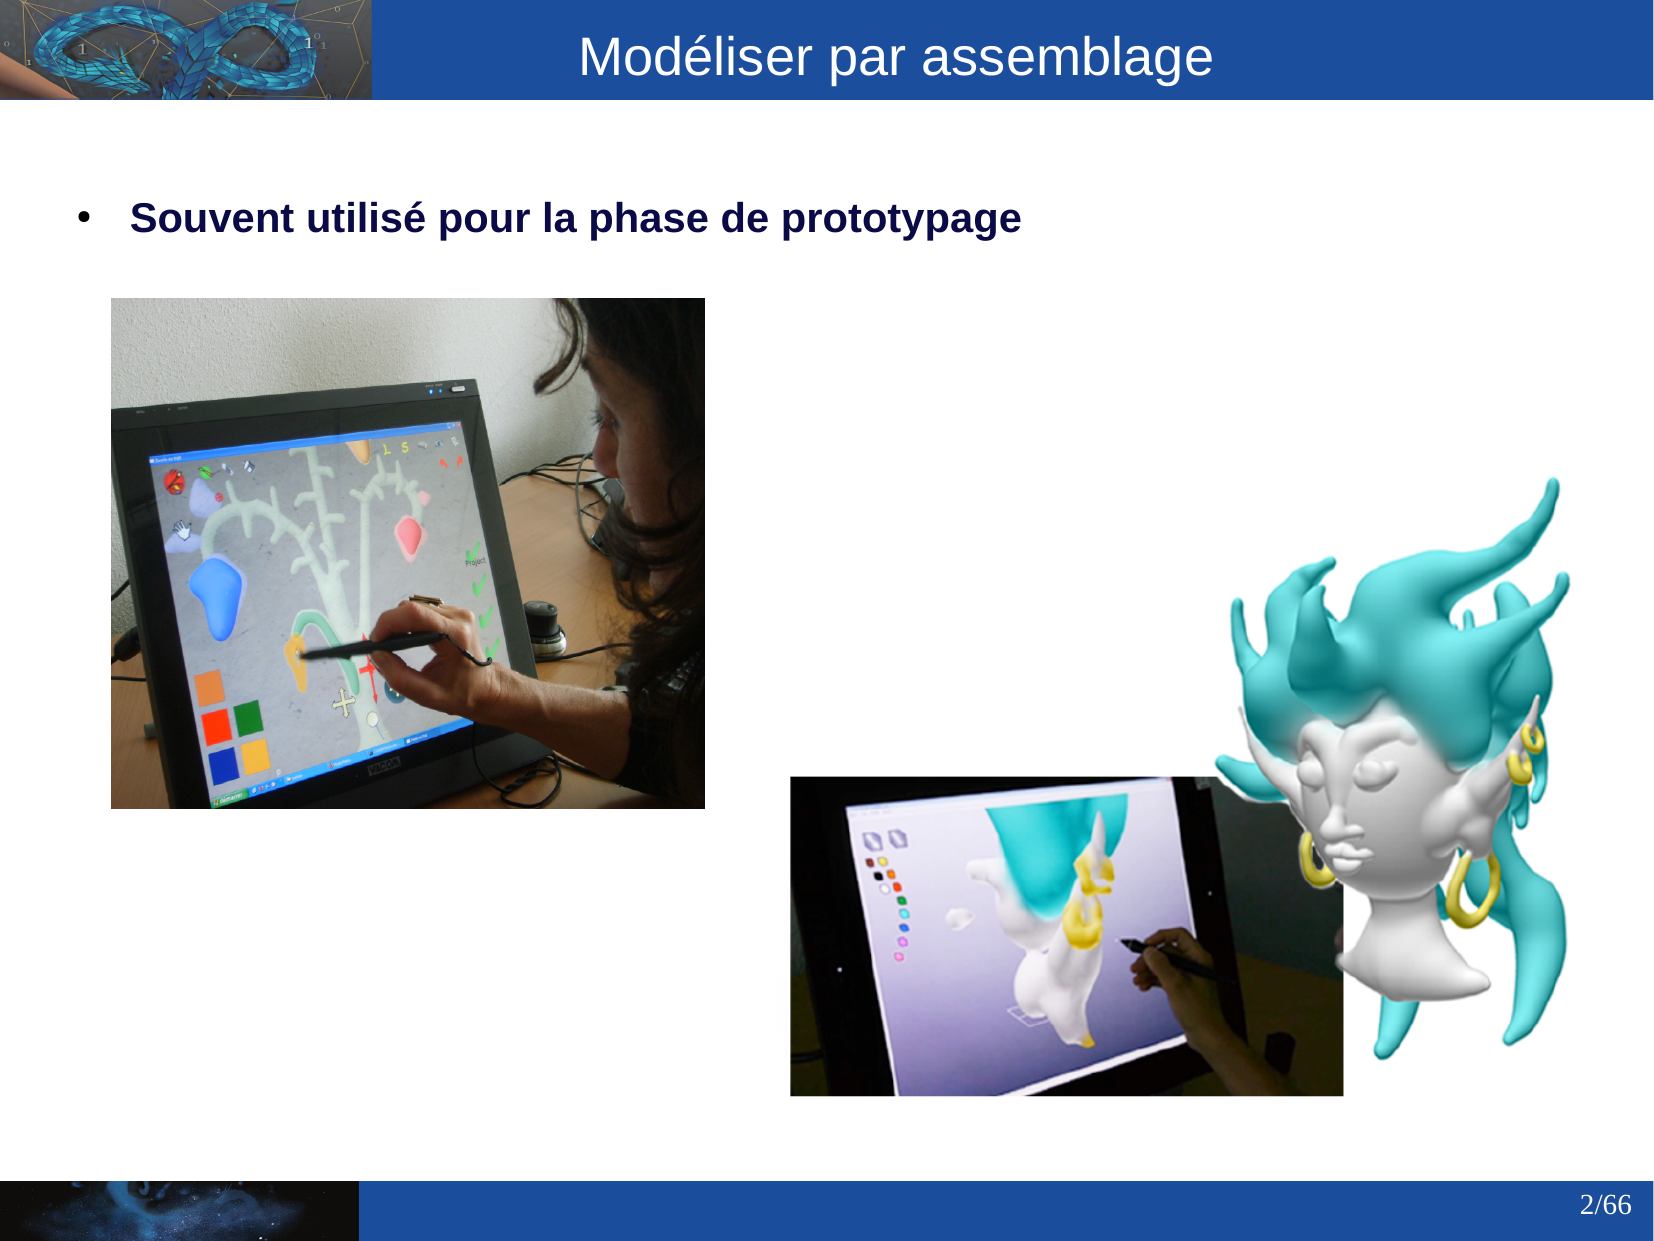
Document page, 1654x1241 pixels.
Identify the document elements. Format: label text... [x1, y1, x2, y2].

picture [777, 456, 1603, 1108]
list Souvent utilisé pour la phase de prototypage [58, 194, 1600, 1134]
picture [0, 0, 1654, 100]
picture [0, 1181, 1654, 1241]
title Modéliser par assemblage [387, 10, 1407, 102]
picture [111, 298, 705, 810]
